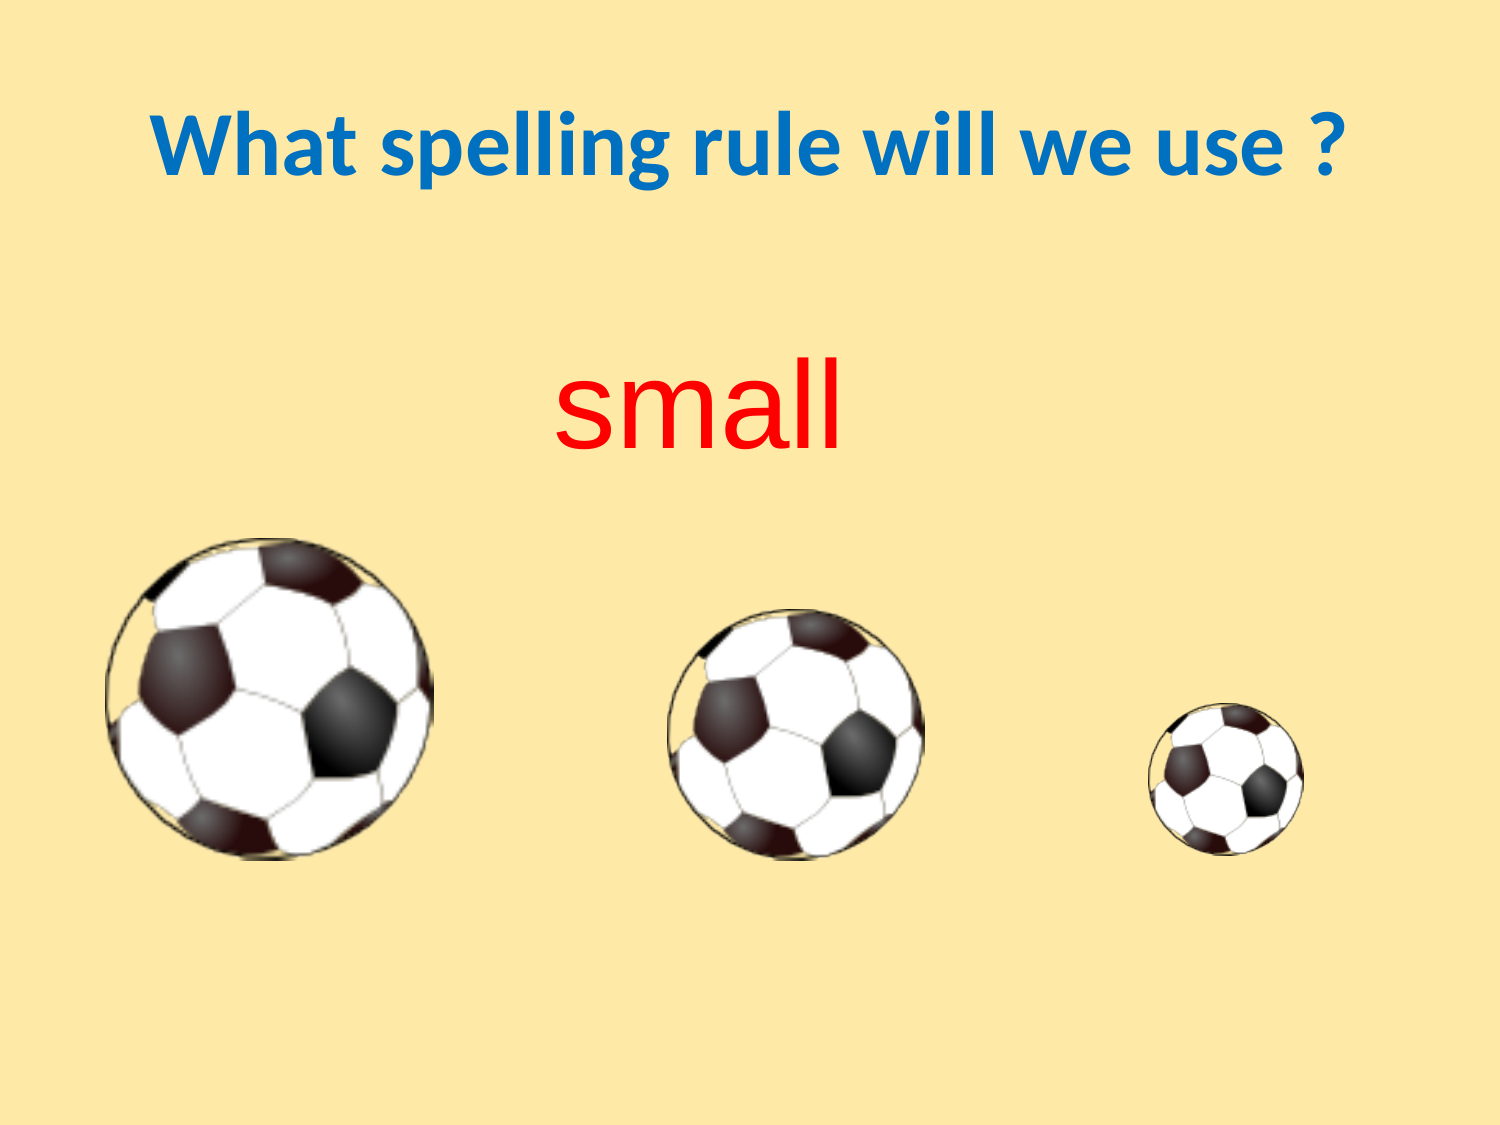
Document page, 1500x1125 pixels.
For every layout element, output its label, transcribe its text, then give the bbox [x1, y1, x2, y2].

title What spelling rule will we use ? [75, 45, 1426, 233]
text_box small [538, 316, 926, 482]
picture [667, 609, 925, 861]
picture [1148, 703, 1304, 856]
picture [105, 538, 434, 861]
